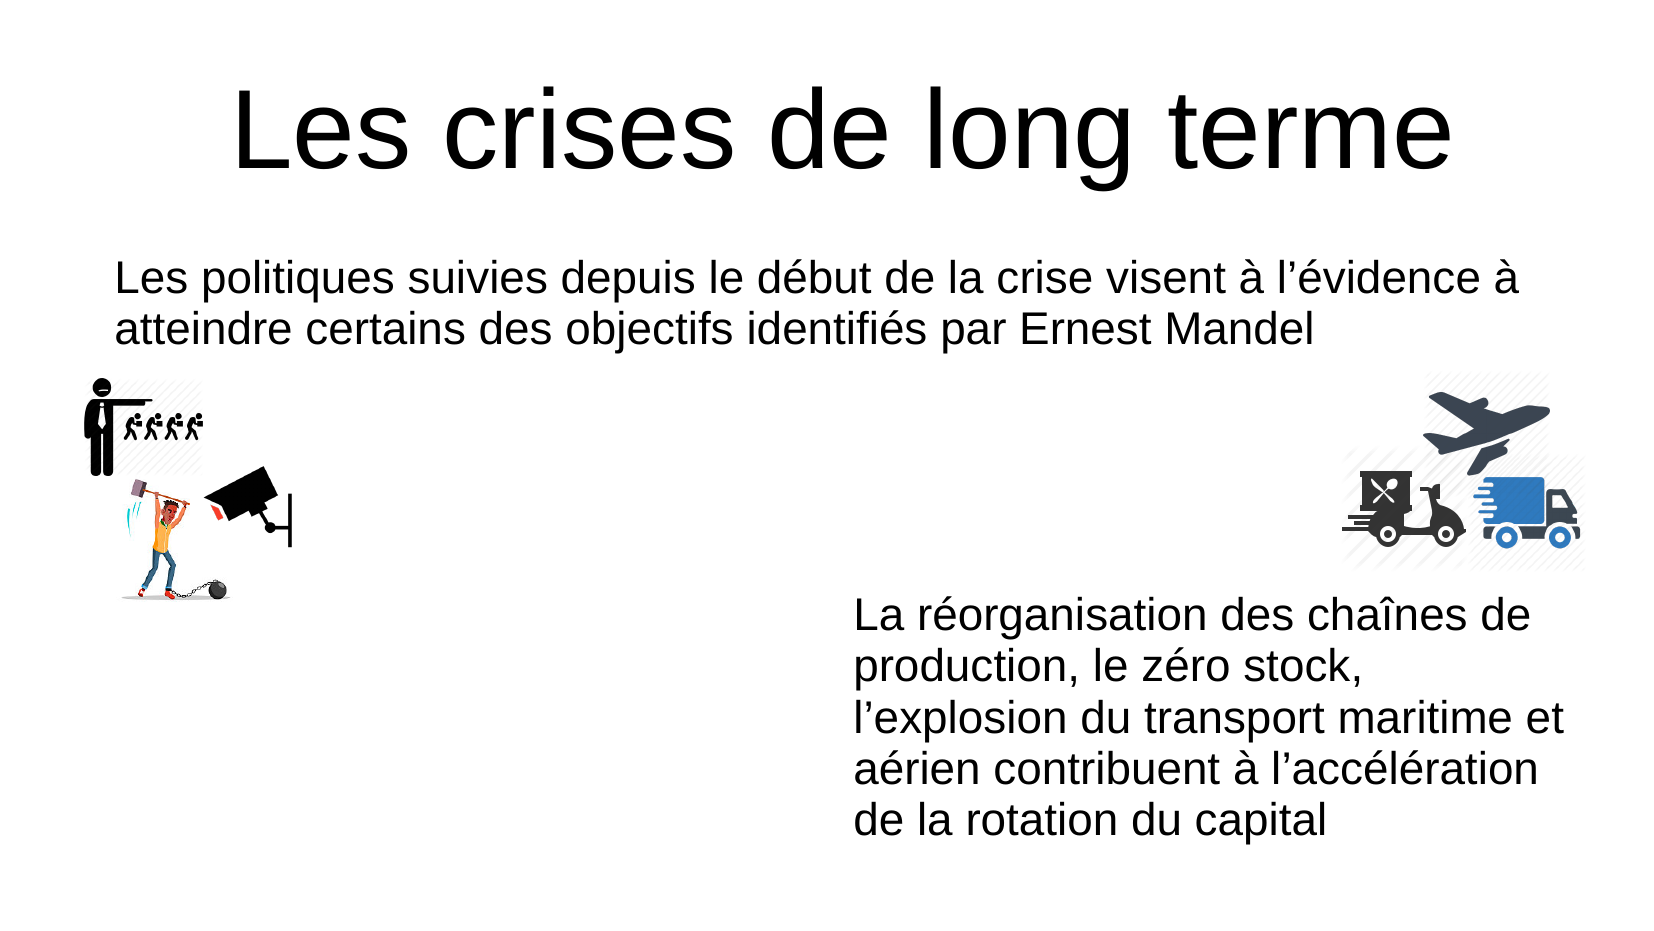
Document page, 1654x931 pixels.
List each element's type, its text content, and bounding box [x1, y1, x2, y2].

text_box La réorganisation des chaînes de production, le zéro stock, l’explosion du transport maritime et aérien contribuent à l’accélération de la rotation du capital [838, 581, 1582, 875]
text_box Les politiques suivies depuis le début de la crise visent à l’évidence à atteindre certains des objectifs identifiés par Ernest Mandel [99, 244, 1654, 375]
picture [84, 378, 294, 603]
picture [1340, 370, 1586, 572]
title Les crises de long terme [98, 51, 1587, 207]
